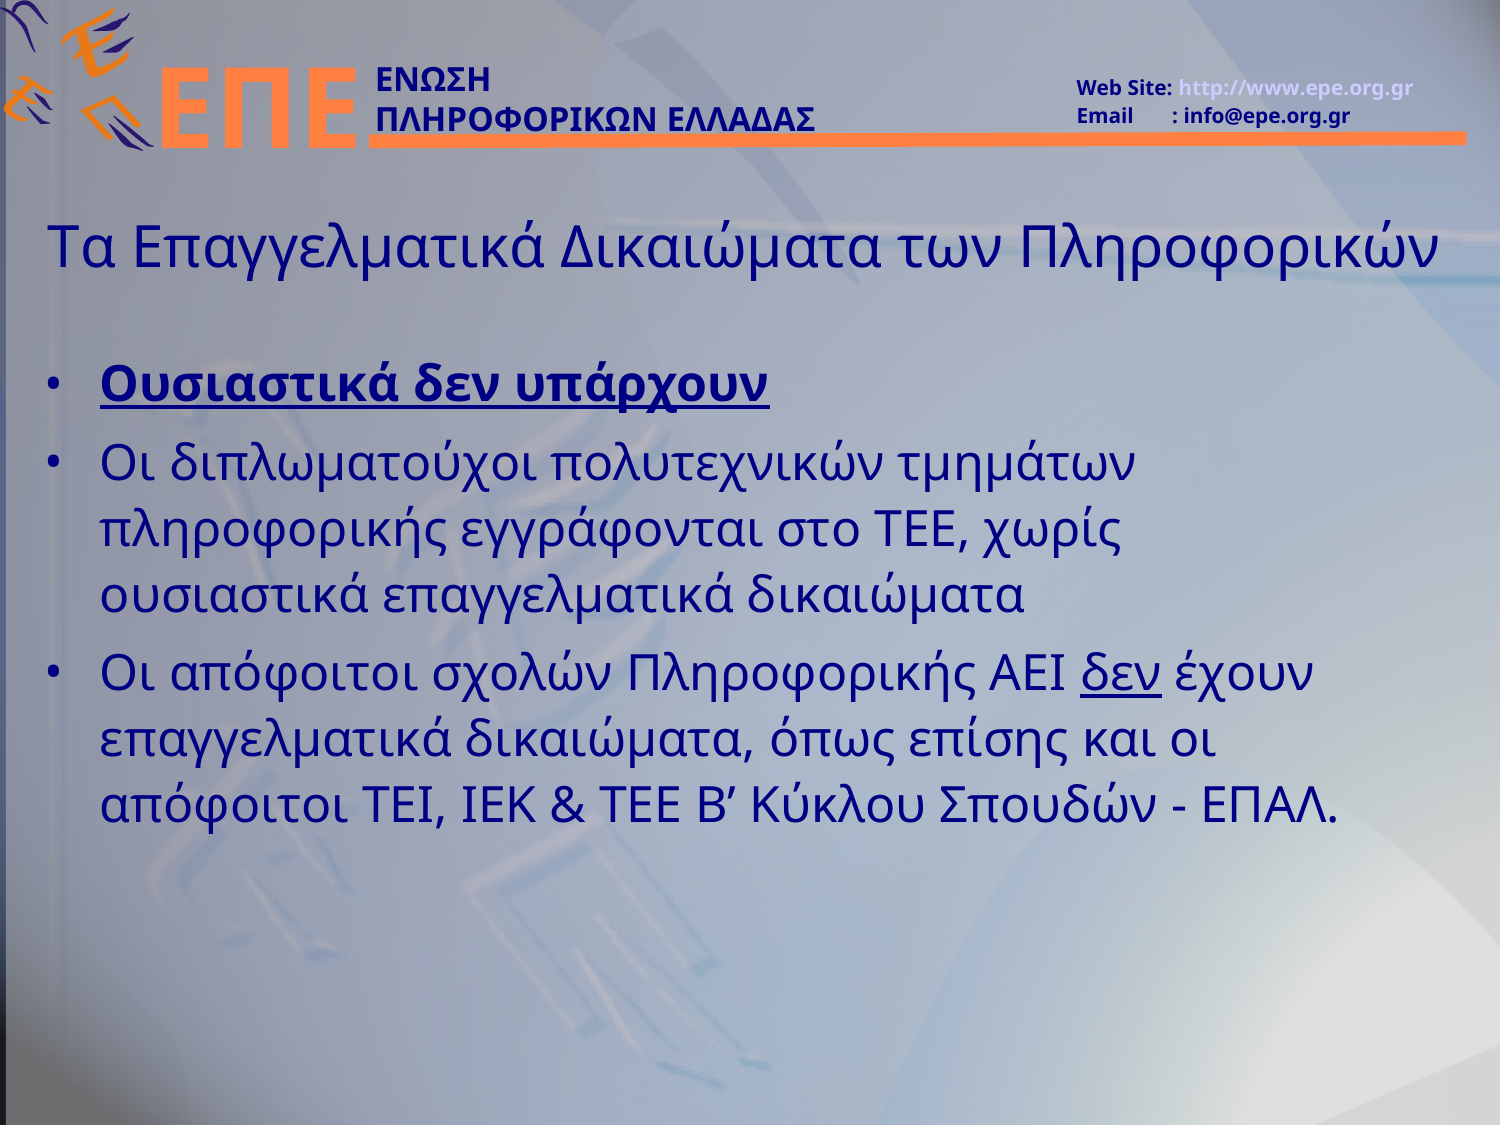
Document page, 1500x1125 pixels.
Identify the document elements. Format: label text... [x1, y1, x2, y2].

list Ουσιαστικά δεν υπάρχουν Οι διπλωματούχοι πολυτεχνικών τμημάτων πληροφορικής εγγράφονται στο ΤΕΕ, χωρίς ουσιαστικά επαγγελματικά δικαιώματα Οι απόφοιτοι σχολών Πληροφορικής ΑΕΙ δεν έχουν επαγγελματικά δικαιώματα, όπως επίσης και οι απόφοιτοι ΤΕΙ, ΙΕΚ & ΤΕΕ Β’ Κύκλου Σπουδών - ΕΠΑΛ. [29, 338, 1388, 1014]
title Τα Επαγγελματικά Δικαιώματα των Πληροφορικών [29, 149, 1459, 338]
